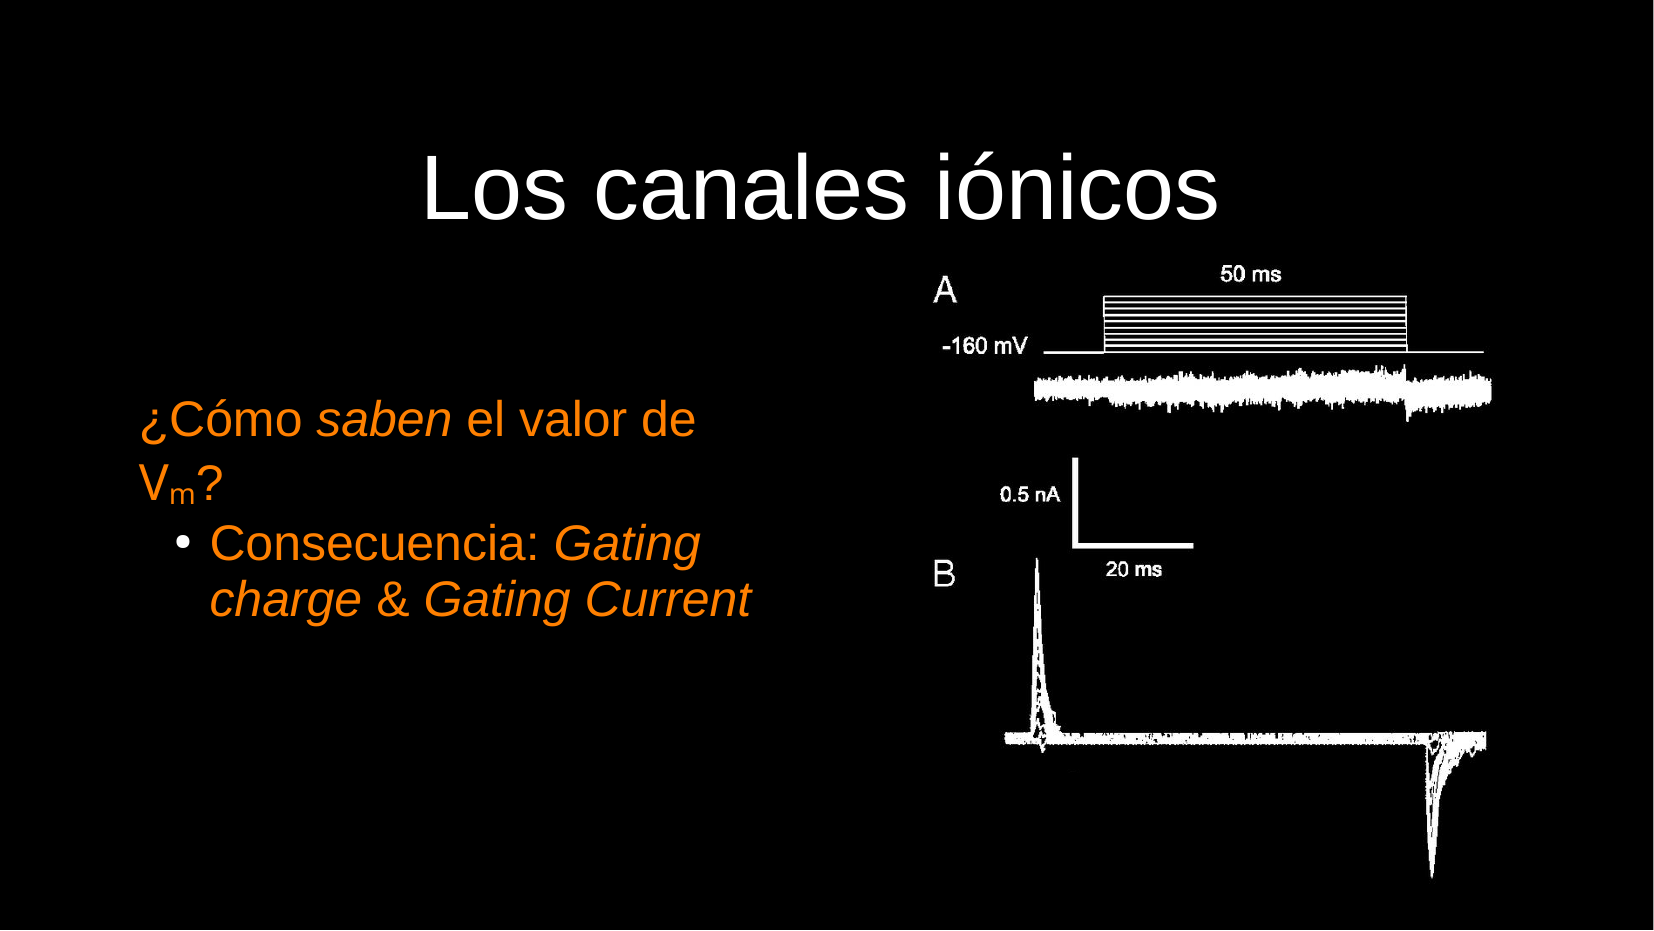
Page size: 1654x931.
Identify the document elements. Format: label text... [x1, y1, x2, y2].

title Los canales iónicos [76, 110, 1565, 266]
picture [932, 265, 1506, 901]
text_box ¿Cómo saben el valor de Vm? Consecuencia: Gating charge & Gating Current [88, 383, 768, 798]
